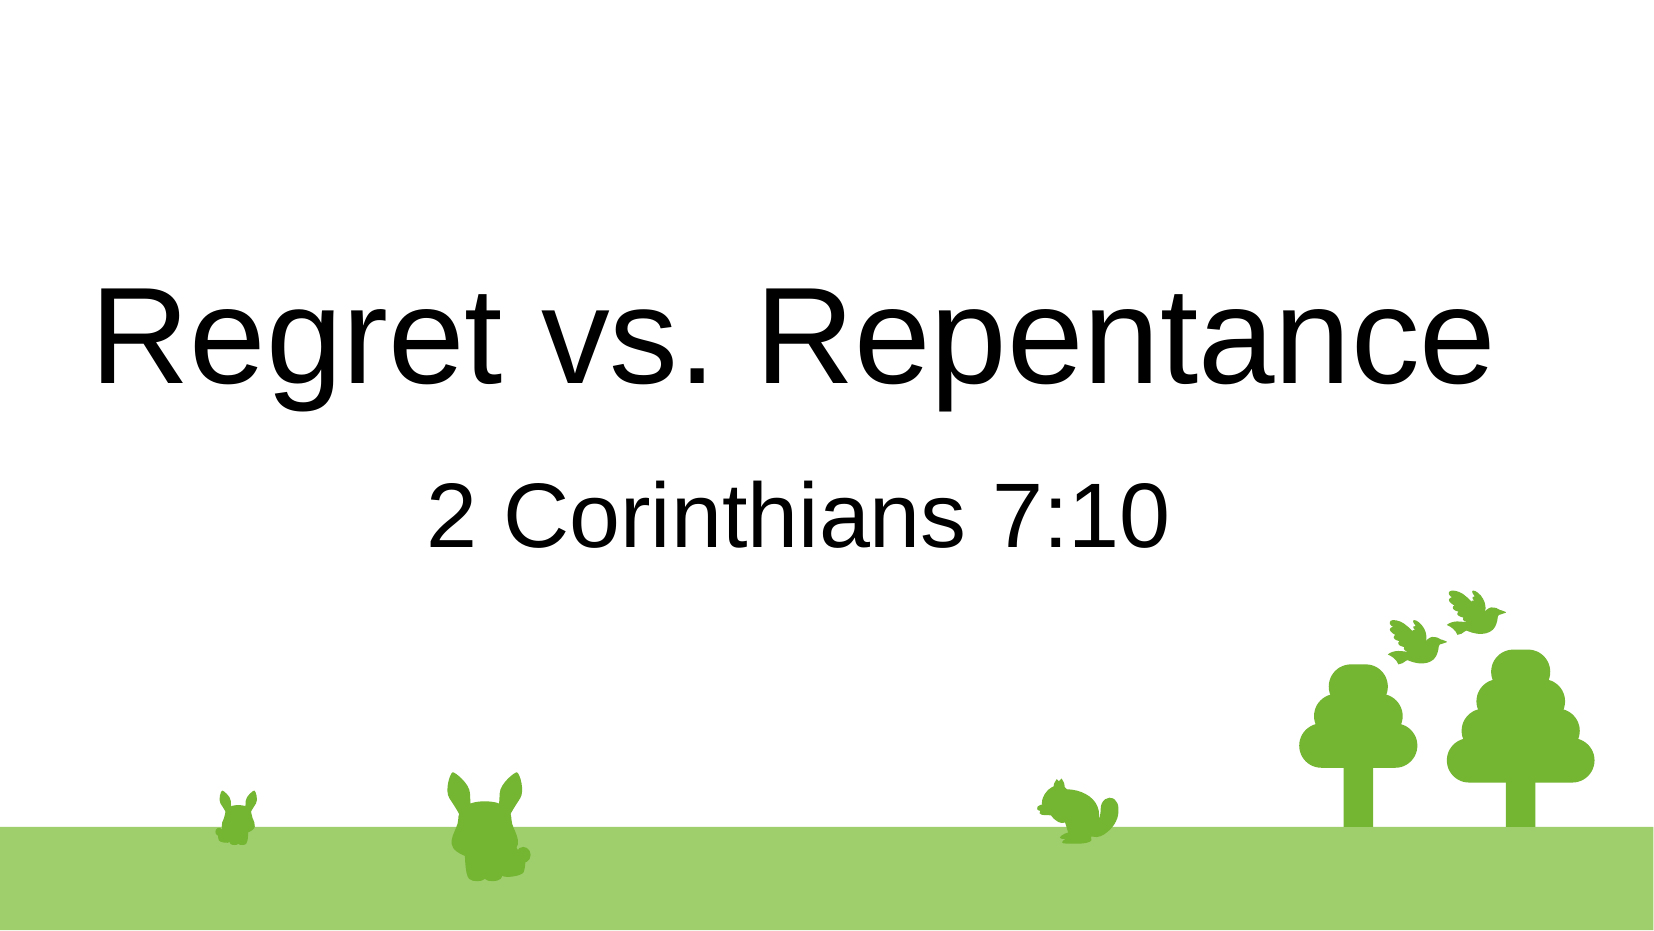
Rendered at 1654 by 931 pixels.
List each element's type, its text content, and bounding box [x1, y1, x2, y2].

subtitle 2 Corinthians 7:10 [61, 394, 1538, 638]
title Regret vs. Repentance [75, 259, 1552, 414]
